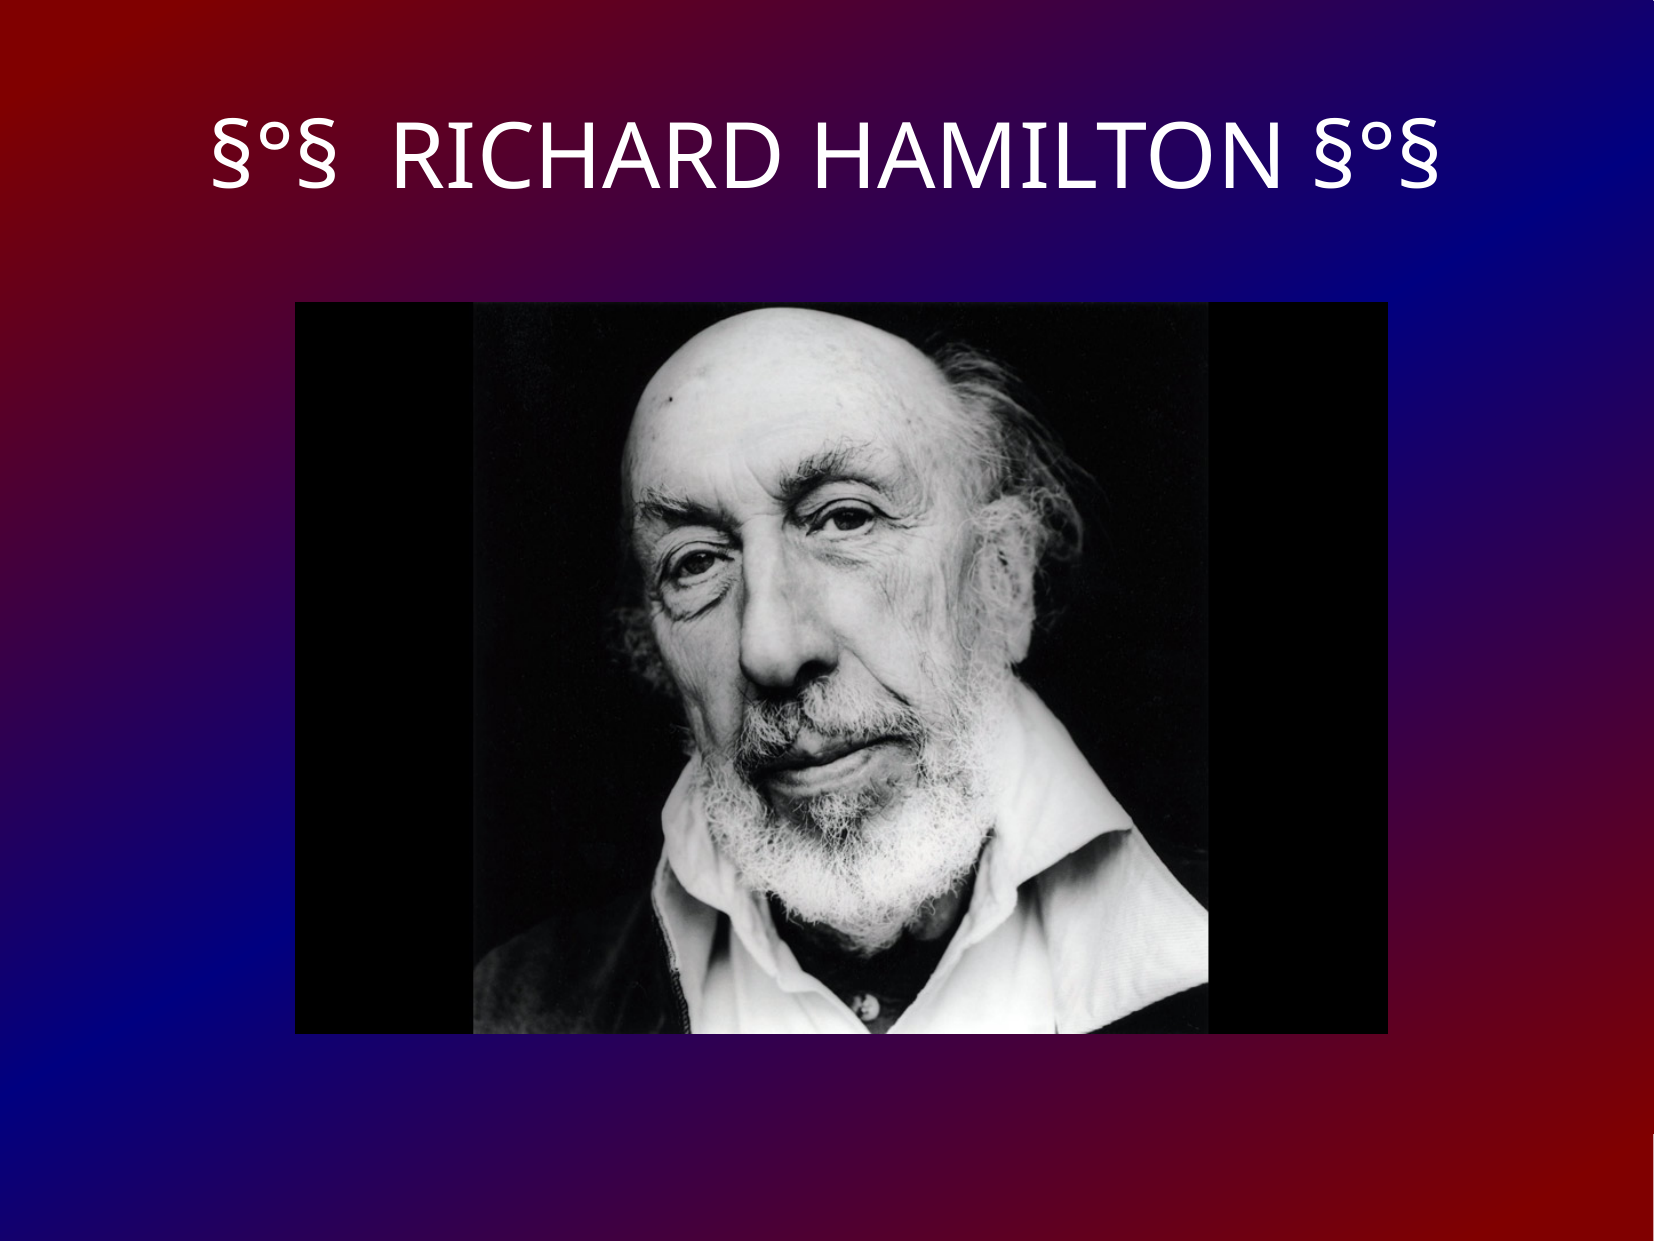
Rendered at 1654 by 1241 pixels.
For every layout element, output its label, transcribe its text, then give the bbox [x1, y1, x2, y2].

title §°§ RICHARD HAMILTON §°§ [82, 49, 1571, 257]
picture [295, 302, 1388, 1034]
